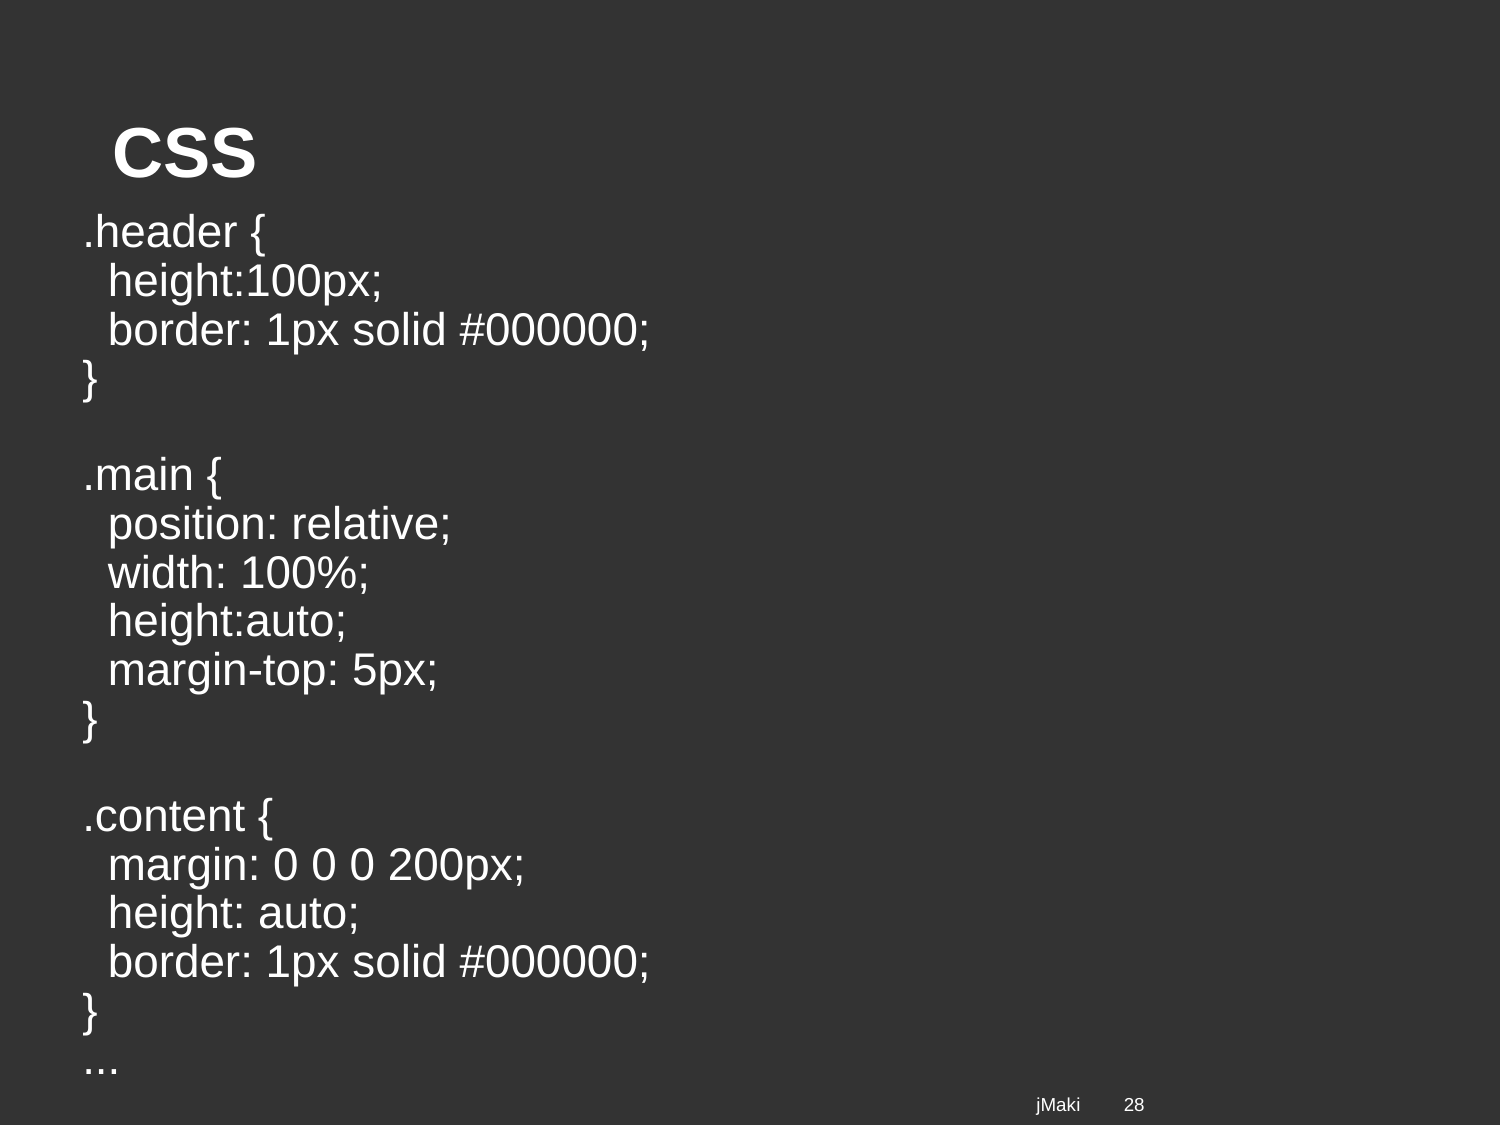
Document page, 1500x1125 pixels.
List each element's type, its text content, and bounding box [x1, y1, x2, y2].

text_box .header { height:100px; border: 1px solid #000000; } .main { position: relative; width: 100%; height:auto; margin-top: 5px; } .content { margin: 0 0 0 200px; height: auto; border: 1px solid #000000; } ... [67, 201, 1500, 1093]
title CSS [112, 111, 1417, 271]
